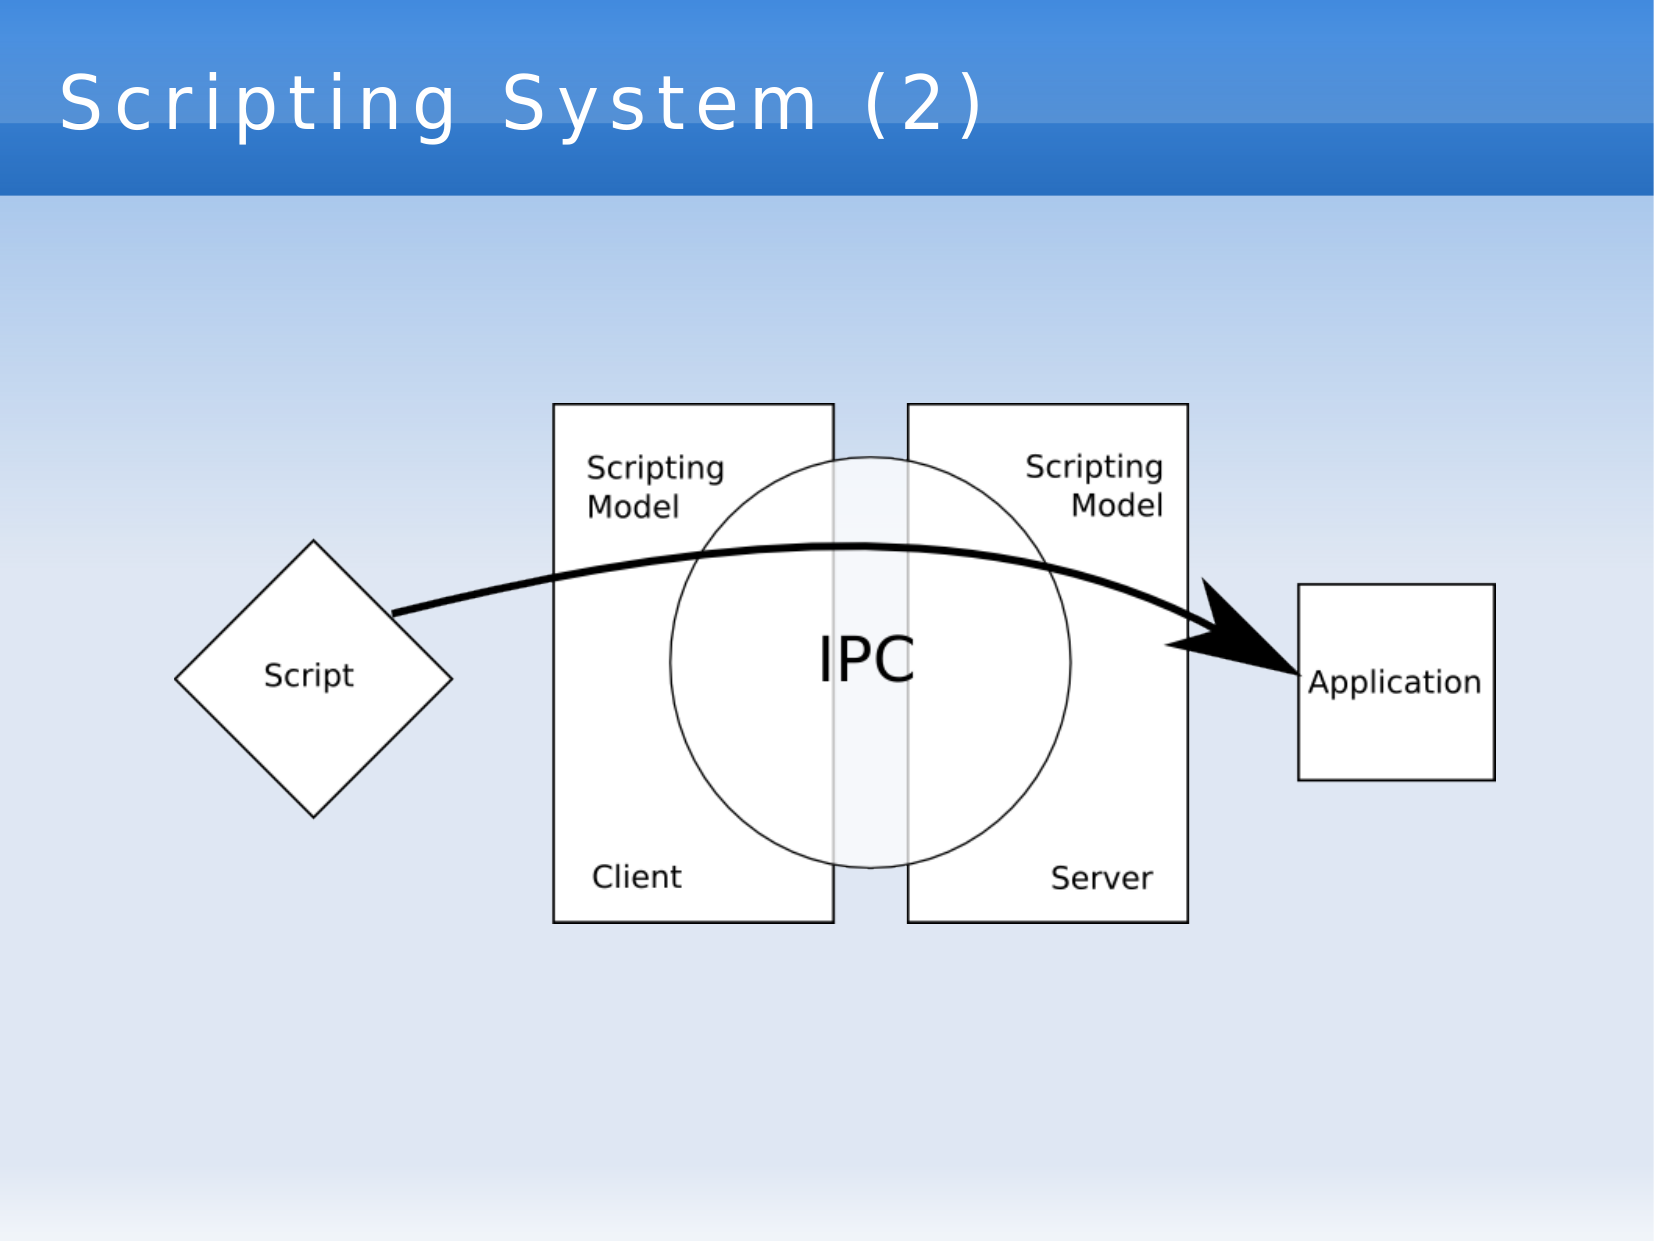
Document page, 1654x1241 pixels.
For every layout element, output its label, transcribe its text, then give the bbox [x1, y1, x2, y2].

picture [0, 0, 1654, 1241]
title Scripting System (2) [59, 29, 1270, 178]
